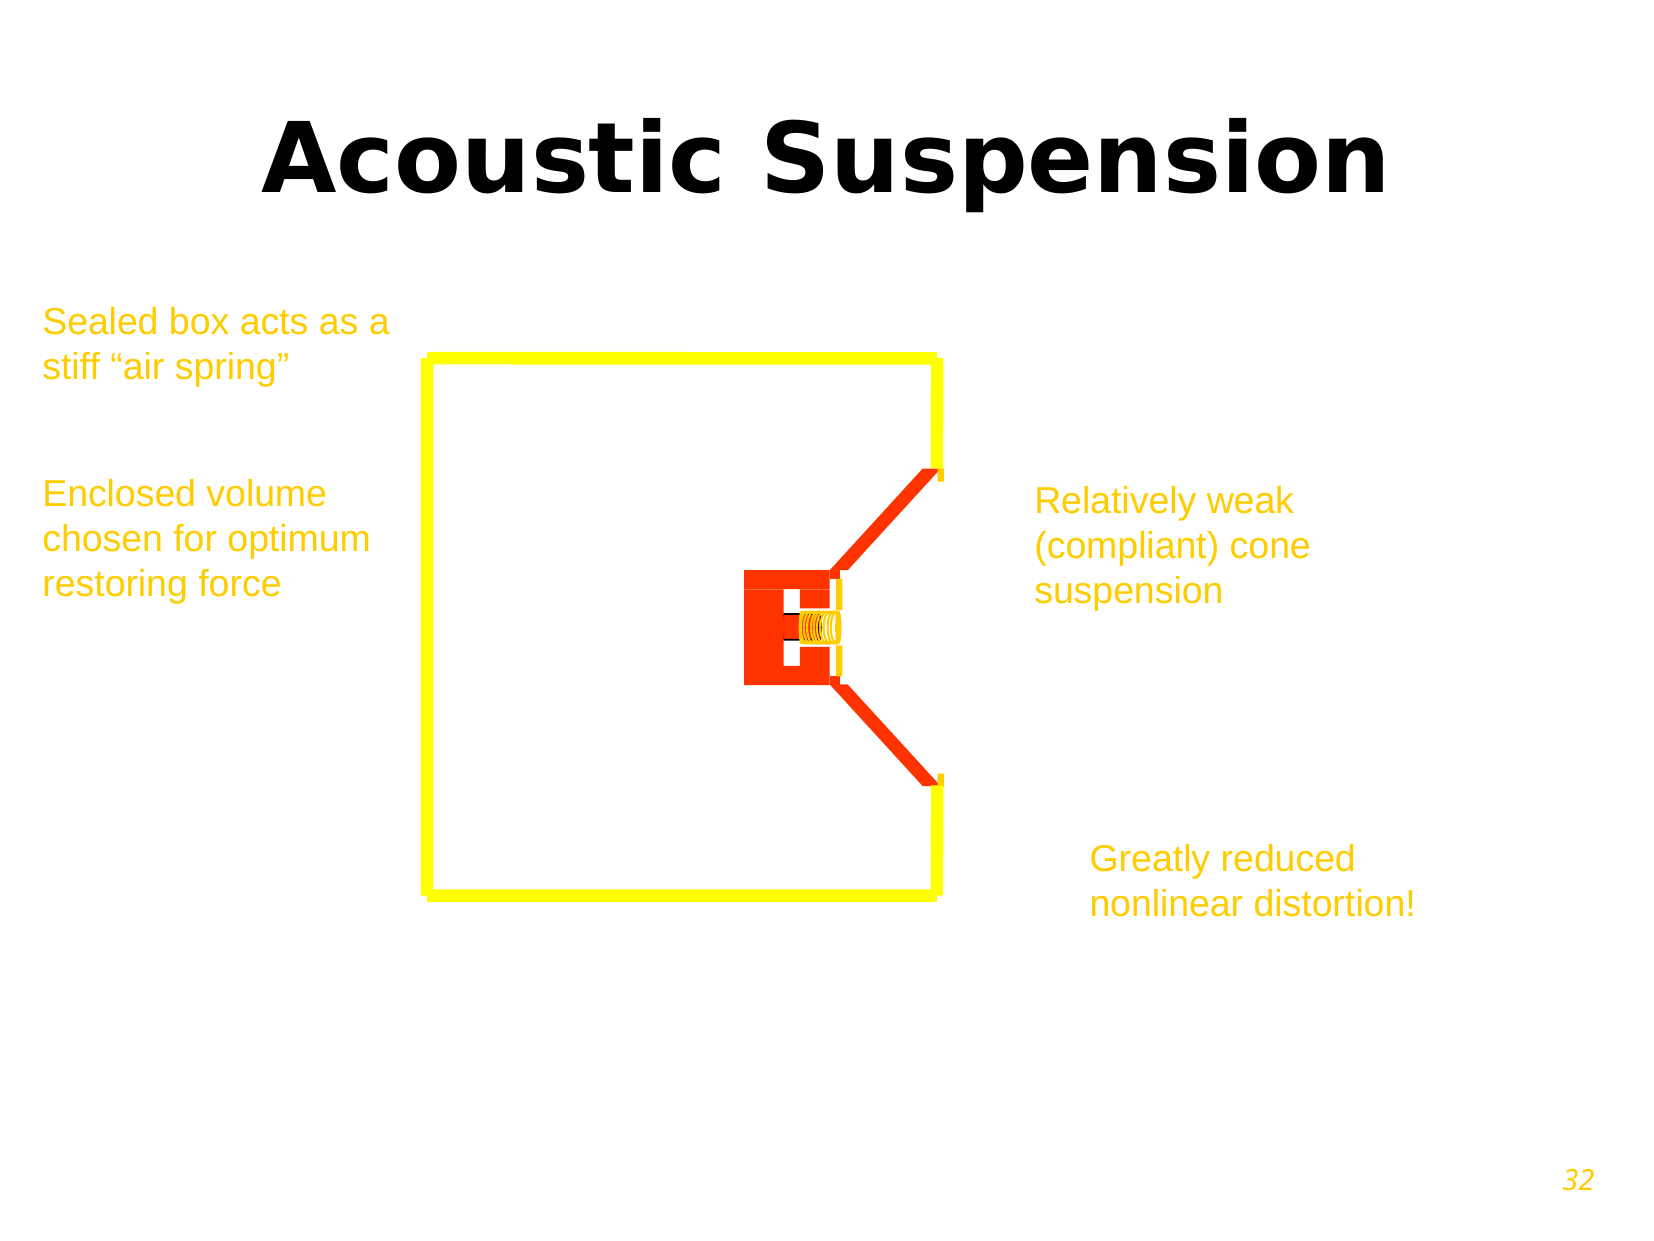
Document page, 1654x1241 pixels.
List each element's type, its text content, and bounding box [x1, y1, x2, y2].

text_box Sealed box acts as a stiff “air spring” Enclosed volume chosen for optimum restoring force [27, 289, 469, 612]
text_box [744, 468, 937, 787]
slide_number <skaitlis> [1339, 1153, 1610, 1241]
text_box [839, 610, 848, 645]
text_box Greatly reduced nonlinear distortion! [1074, 826, 1516, 932]
text_box Relatively weak (compliant) cone suspension [1019, 468, 1461, 619]
title Acoustic Suspension [82, 49, 1571, 257]
